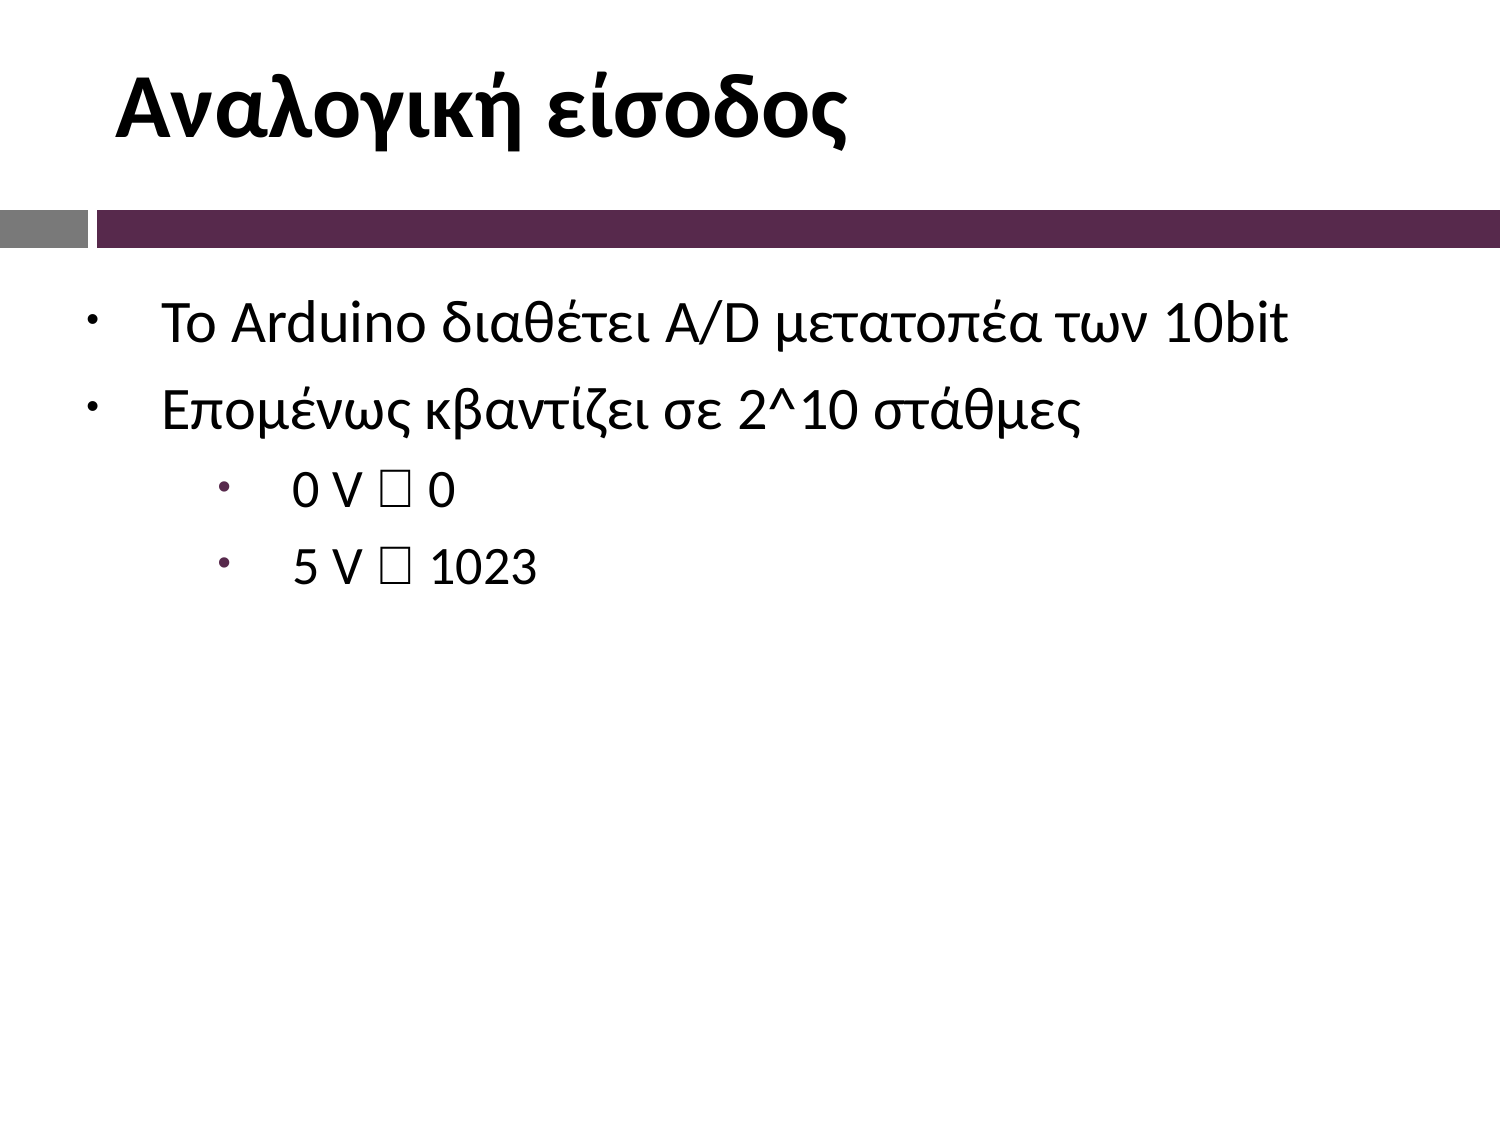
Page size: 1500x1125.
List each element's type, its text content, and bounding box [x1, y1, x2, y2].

title Αναλογική είσοδος [100, 19, 1438, 182]
list Το Arduino διαθέτει A/D μετατοπέα των 10bit Επομένως κβαντίζει σε 2^10 στάθμες 0 V  0 5 V  1023 [71, 275, 1458, 1000]
